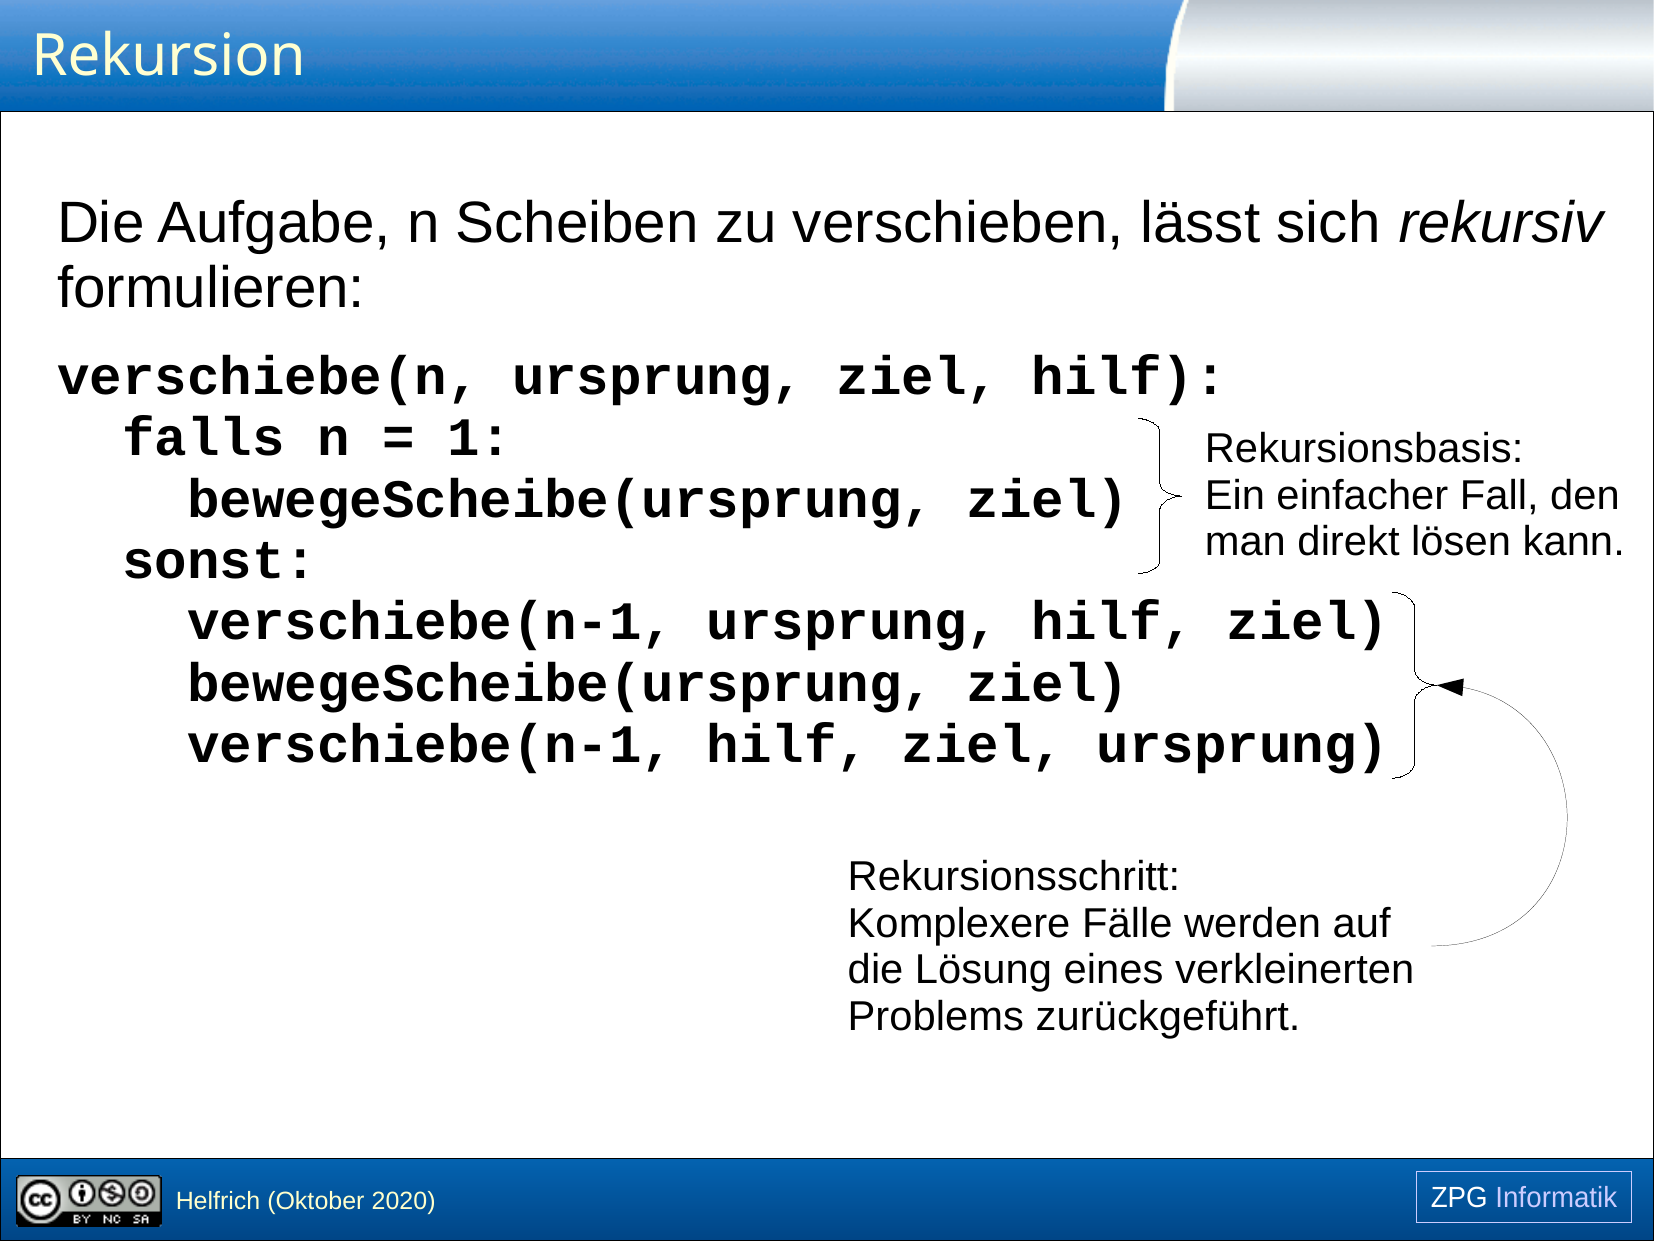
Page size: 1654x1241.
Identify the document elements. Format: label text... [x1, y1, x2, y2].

title Rekursion [31, 14, 1151, 92]
picture [16, 1175, 162, 1227]
text_box Rekursionsbasis: Ein einfacher Fall, den man direkt lösen kann. [1190, 417, 1643, 572]
text_box Rekursionsschritt: Komplexere Fälle werden auf die Lösung eines verkleinerten Problems zurückgeführt. [832, 845, 1432, 1047]
picture [0, 0, 1654, 111]
list Die Aufgabe, n Scheiben zu verschieben, lässt sich rekursiv formulieren: verschiebe(n, ursprung, ziel, hilf): falls n = 1: bewegeScheibe(ursprung, ziel) sonst: verschiebe(n-1, ursprung, hilf, ziel) bewegeScheibe(ursprung, ziel) verschiebe(n-1, hilf, ziel, ursprung) [57, 189, 1605, 909]
